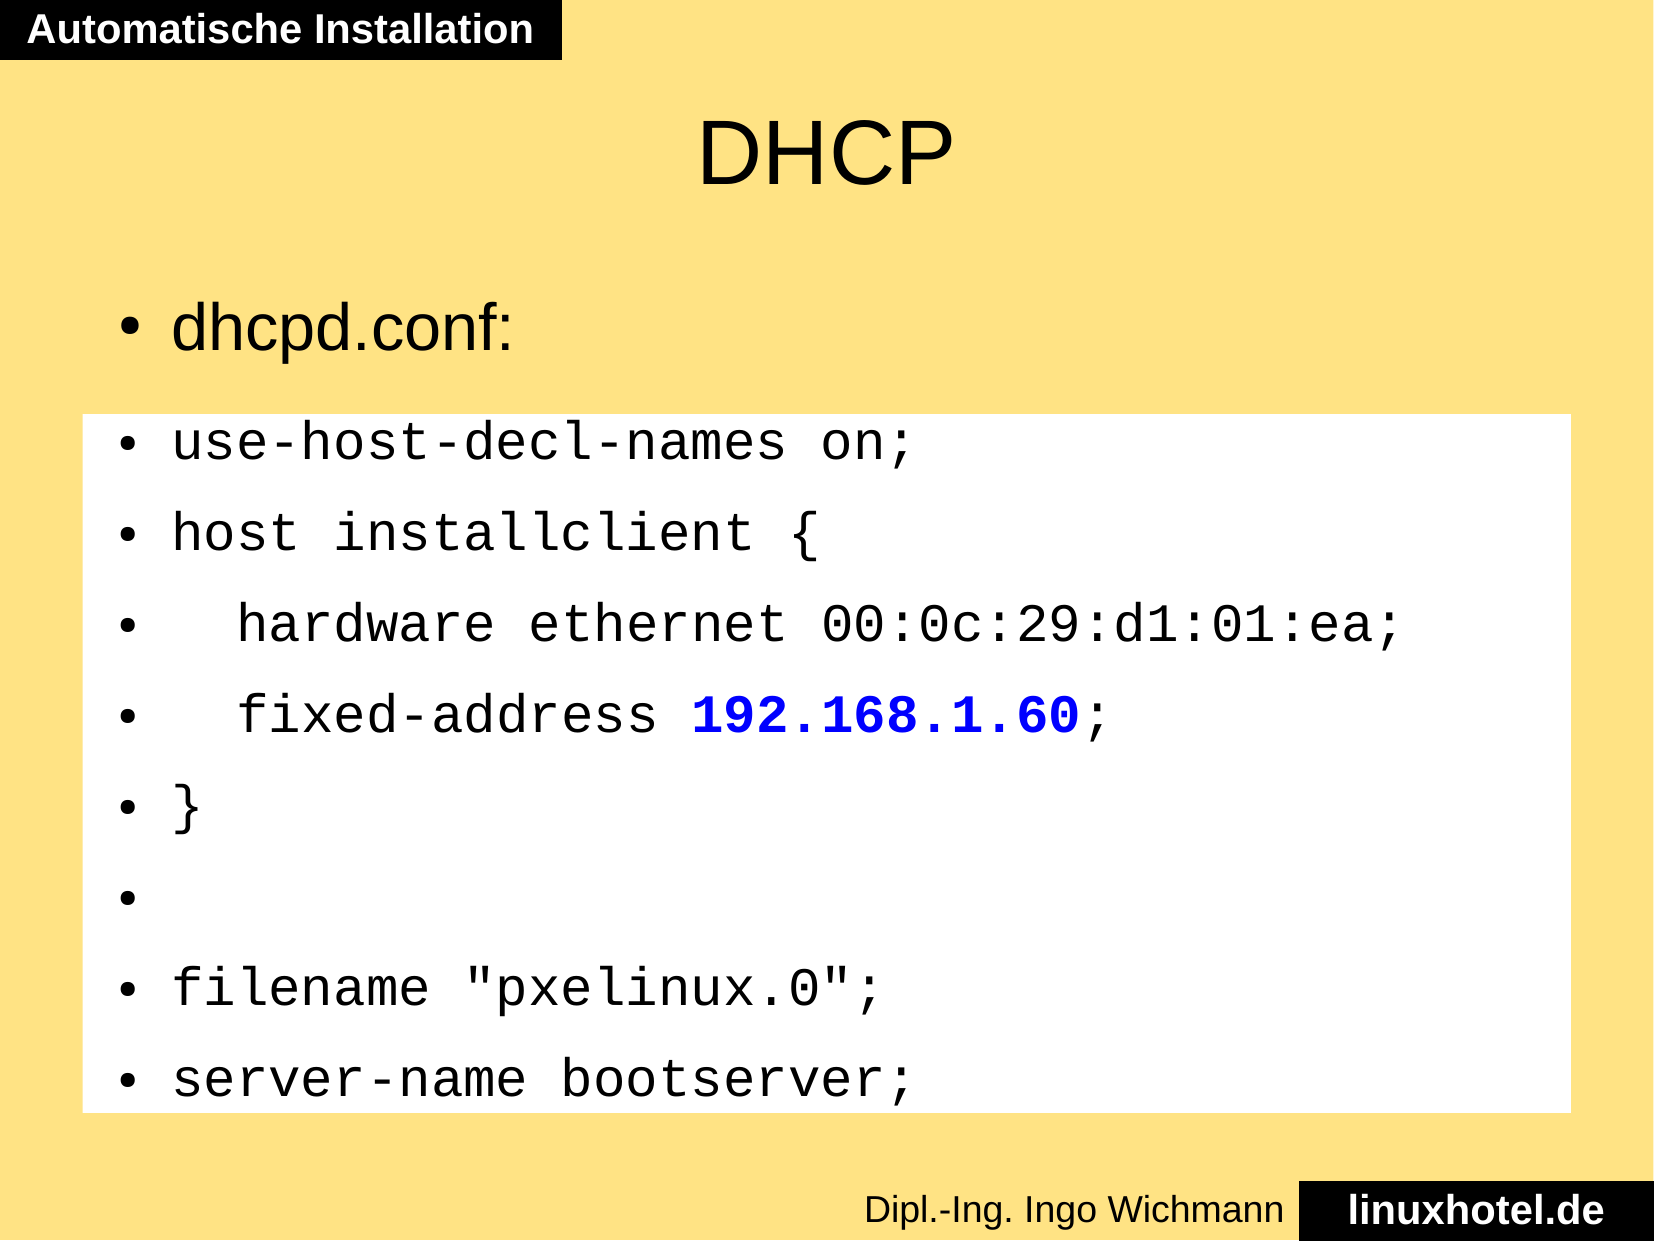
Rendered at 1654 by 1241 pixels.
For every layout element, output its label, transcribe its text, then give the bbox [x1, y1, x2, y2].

text_box Dipl.-Ing. Ingo Wichmann [849, 1181, 1300, 1238]
list use-host-decl-names on; host installclient { hardware ethernet 00:0c:29:d1:01:ea; fixed-address 192.168.1.60; } filename "pxelinux.0"; server-name bootserver; [82, 414, 1571, 1113]
title DHCP [82, 49, 1571, 257]
text_box linuxhotel.de [1299, 1181, 1654, 1241]
text_box Automatische Installation [0, 0, 562, 60]
list dhcpd.conf: [82, 290, 1571, 414]
